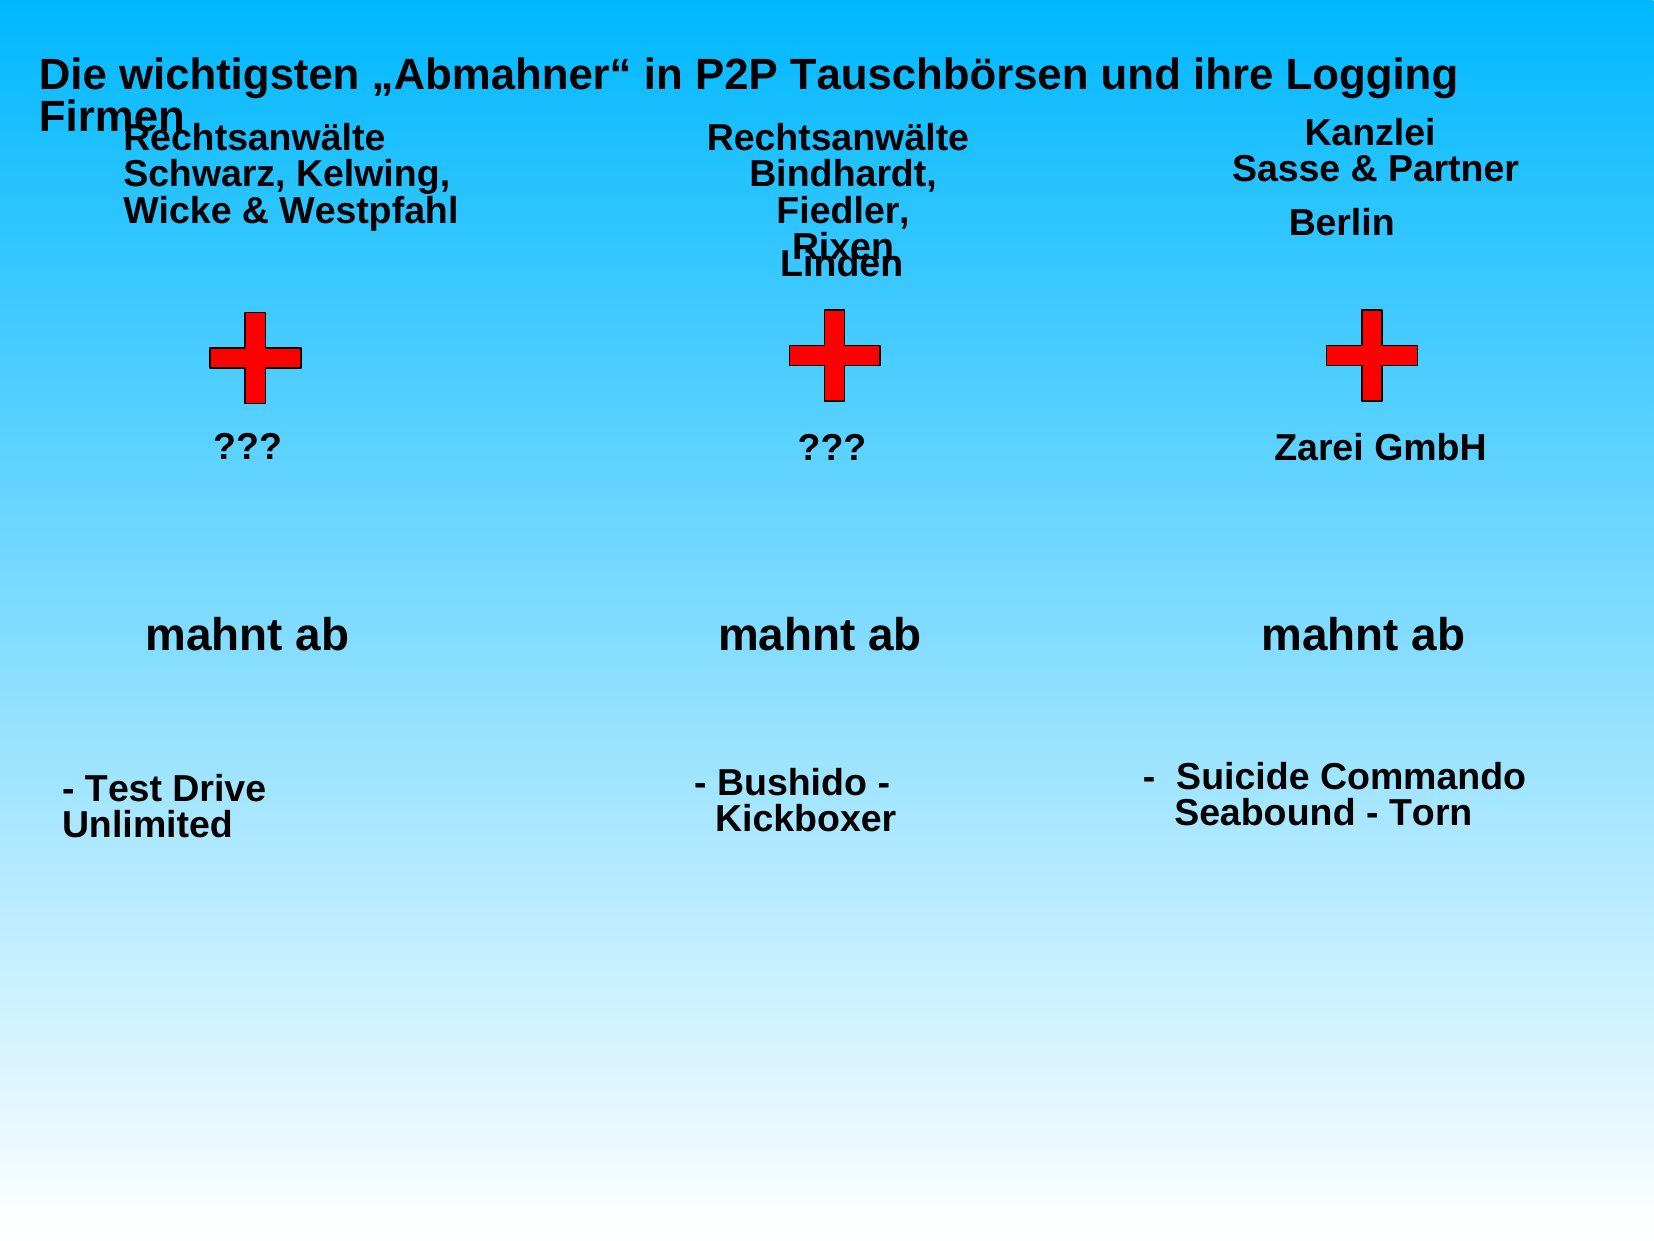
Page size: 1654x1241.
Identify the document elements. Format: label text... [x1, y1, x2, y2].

text_box mahnt ab [703, 607, 937, 675]
text_box [209, 312, 301, 404]
text_box Die wichtigsten „Abmahner“ in P2P Tauschbörsen und ihre Logging Firmen [24, 48, 1630, 114]
text_box mahnt ab [130, 607, 365, 675]
text_box - Bushido - Kickboxer [679, 758, 922, 860]
text_box Rechtsanwälte Bindhardt, Fiedler, Rixen [663, 113, 1023, 259]
text_box [789, 309, 881, 401]
text_box Berlin [1273, 198, 1410, 258]
text_box mahnt ab [1246, 607, 1481, 675]
text_box ??? [198, 423, 298, 482]
text_box - Test Drive Unlimited [47, 764, 460, 823]
text_box Kanzlei Sasse & Partner [1217, 108, 1534, 211]
text_box ??? [783, 423, 882, 482]
text_box Linden [765, 240, 919, 299]
text_box - Suicide Commando Seabound - Torn [1128, 752, 1542, 855]
text_box Zarei GmbH [1259, 423, 1502, 483]
text_box [1326, 310, 1418, 402]
text_box Rechtsanwälte Schwarz, Kelwing, Wicke & Westpfahl [108, 113, 479, 259]
